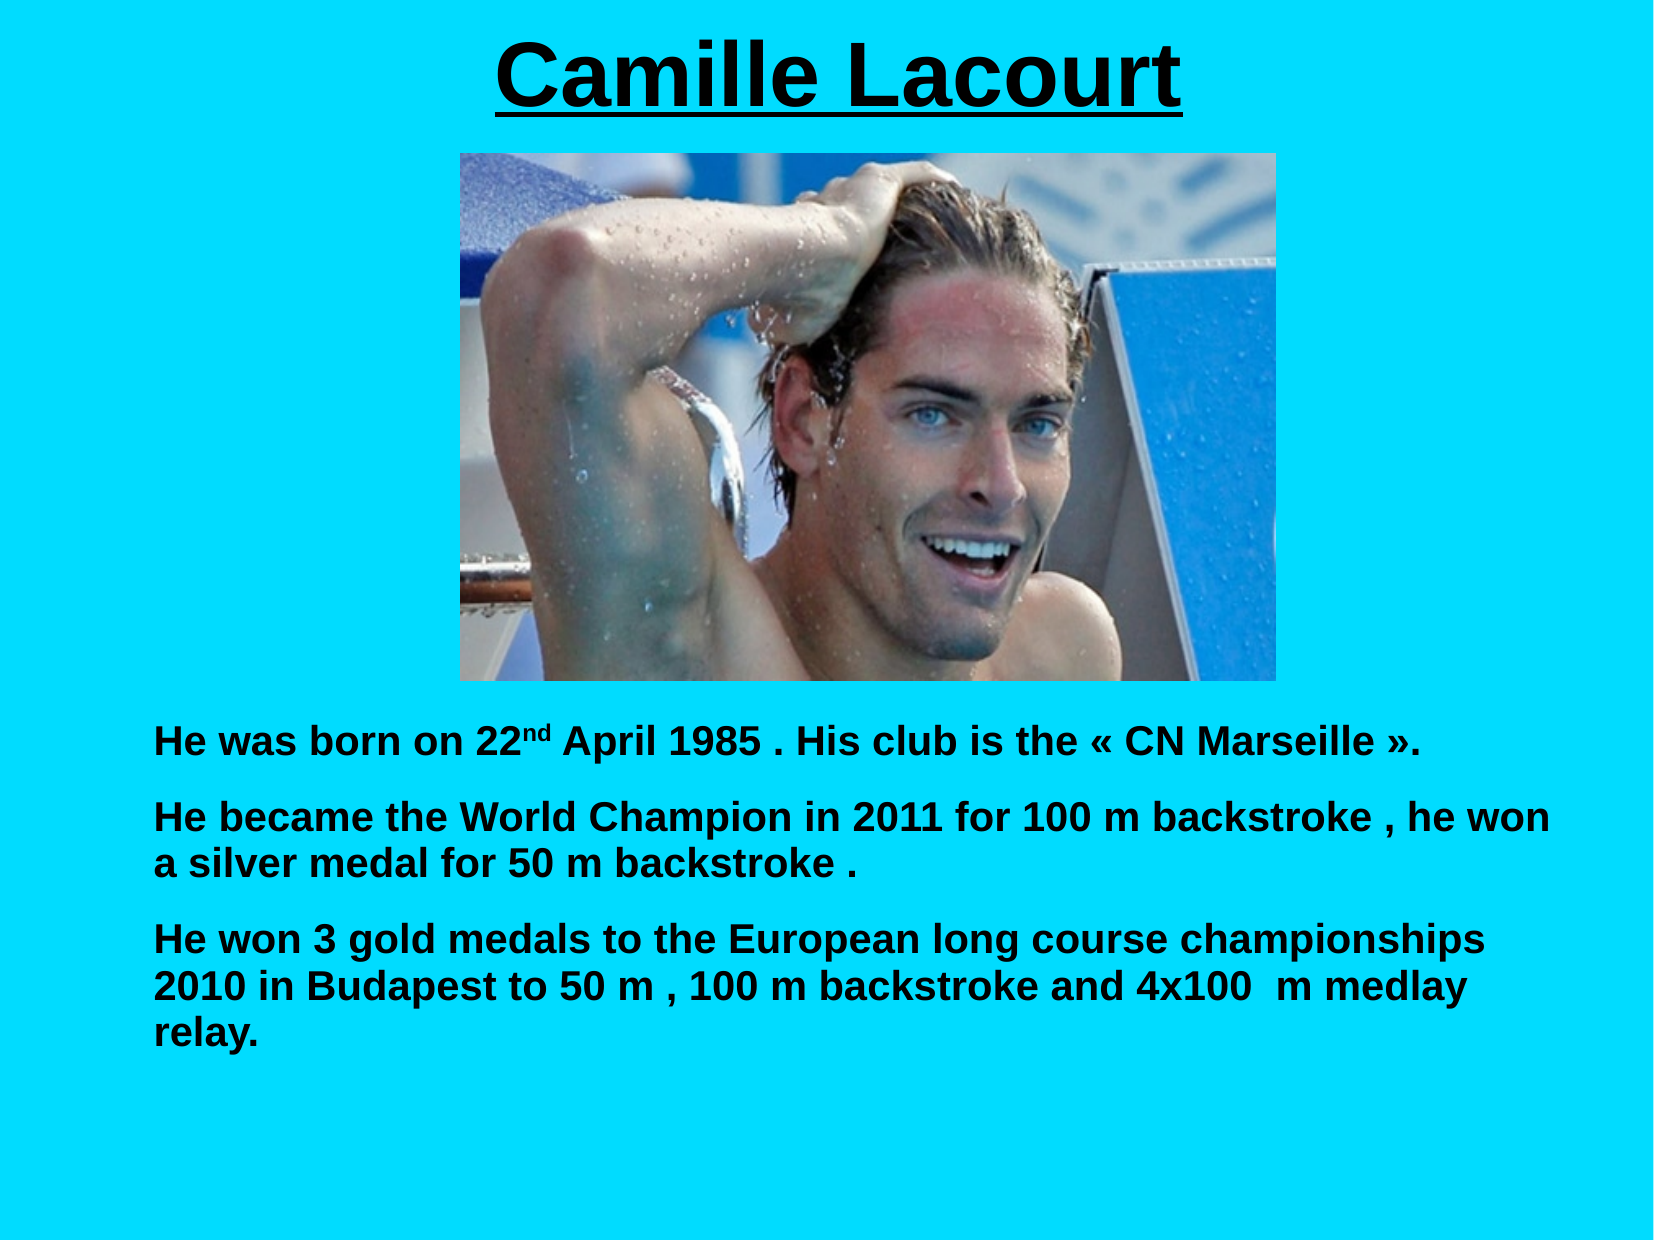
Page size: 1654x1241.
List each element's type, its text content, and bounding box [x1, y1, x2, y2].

list He was born on 22nd April 1985 . His club is the « CN Marseille ». He became the World Champion in 2011 for 100 m backstroke , he won a silver medal for 50 m backstroke . He won 3 gold medals to the European long course championships 2010 in Budapest to 50 m , 100 m backstroke and 4x100 m medlay relay. [82, 717, 1571, 1140]
picture [460, 153, 1276, 681]
title Camille Lacourt [82, 0, 1595, 222]
